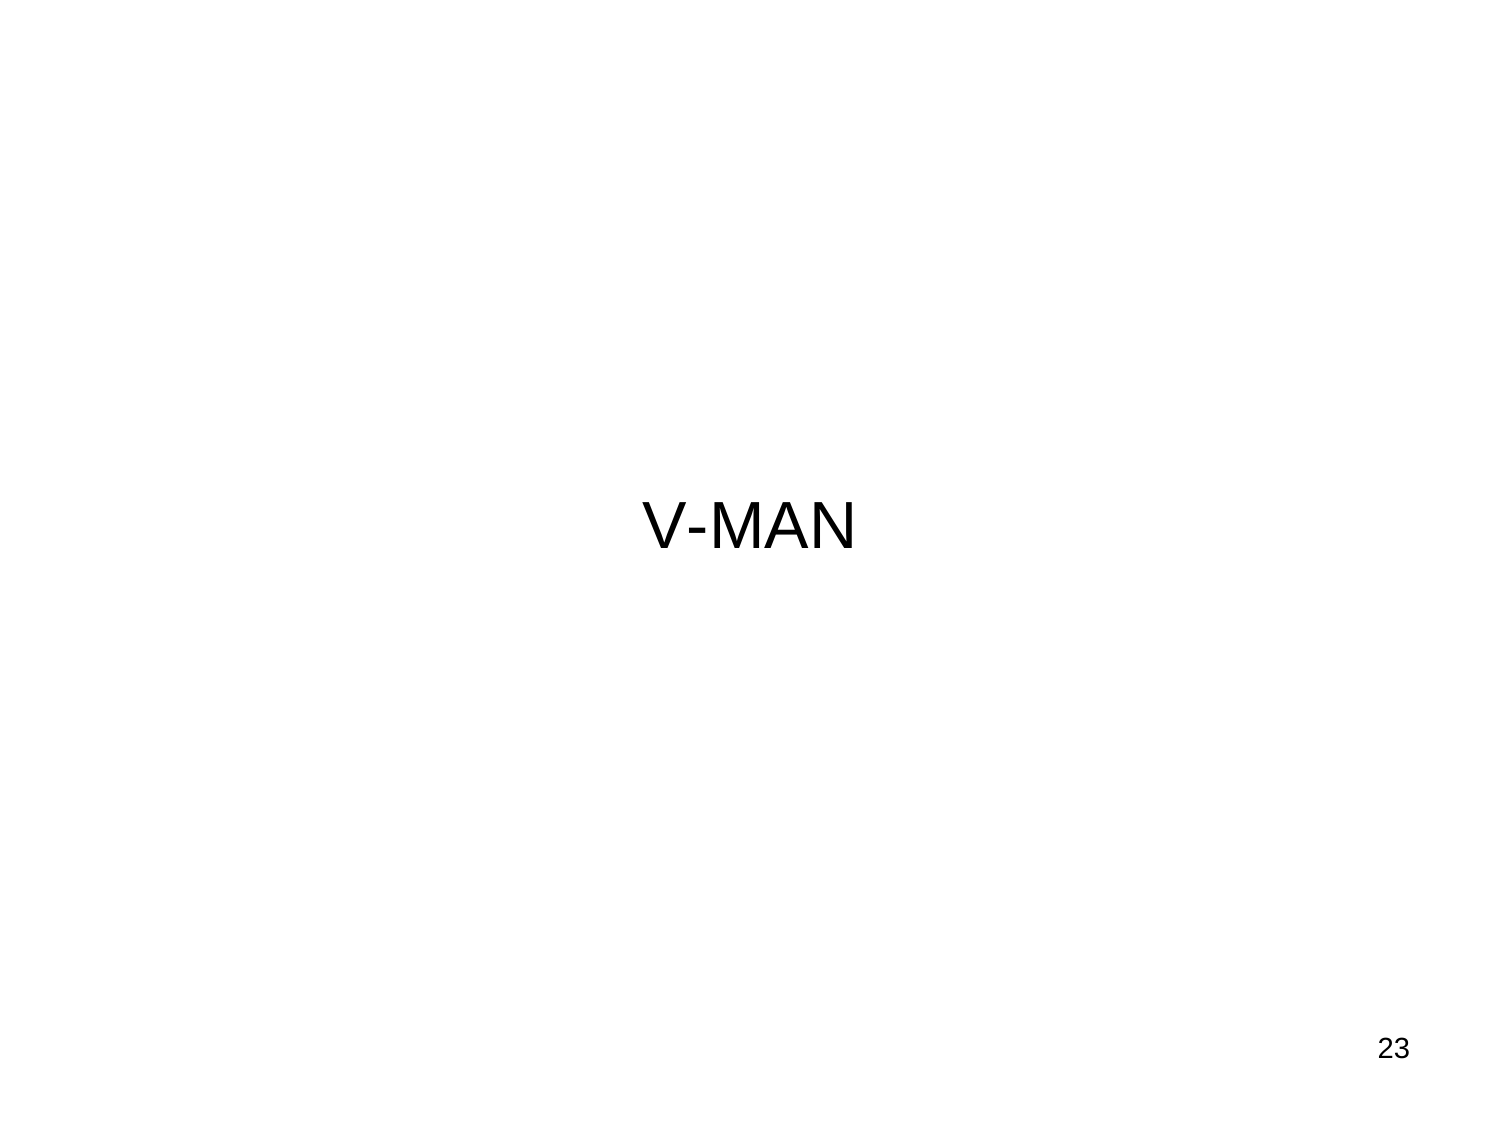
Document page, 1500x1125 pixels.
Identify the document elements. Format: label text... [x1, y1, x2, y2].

subtitle V-MAN [75, 44, 1425, 1006]
